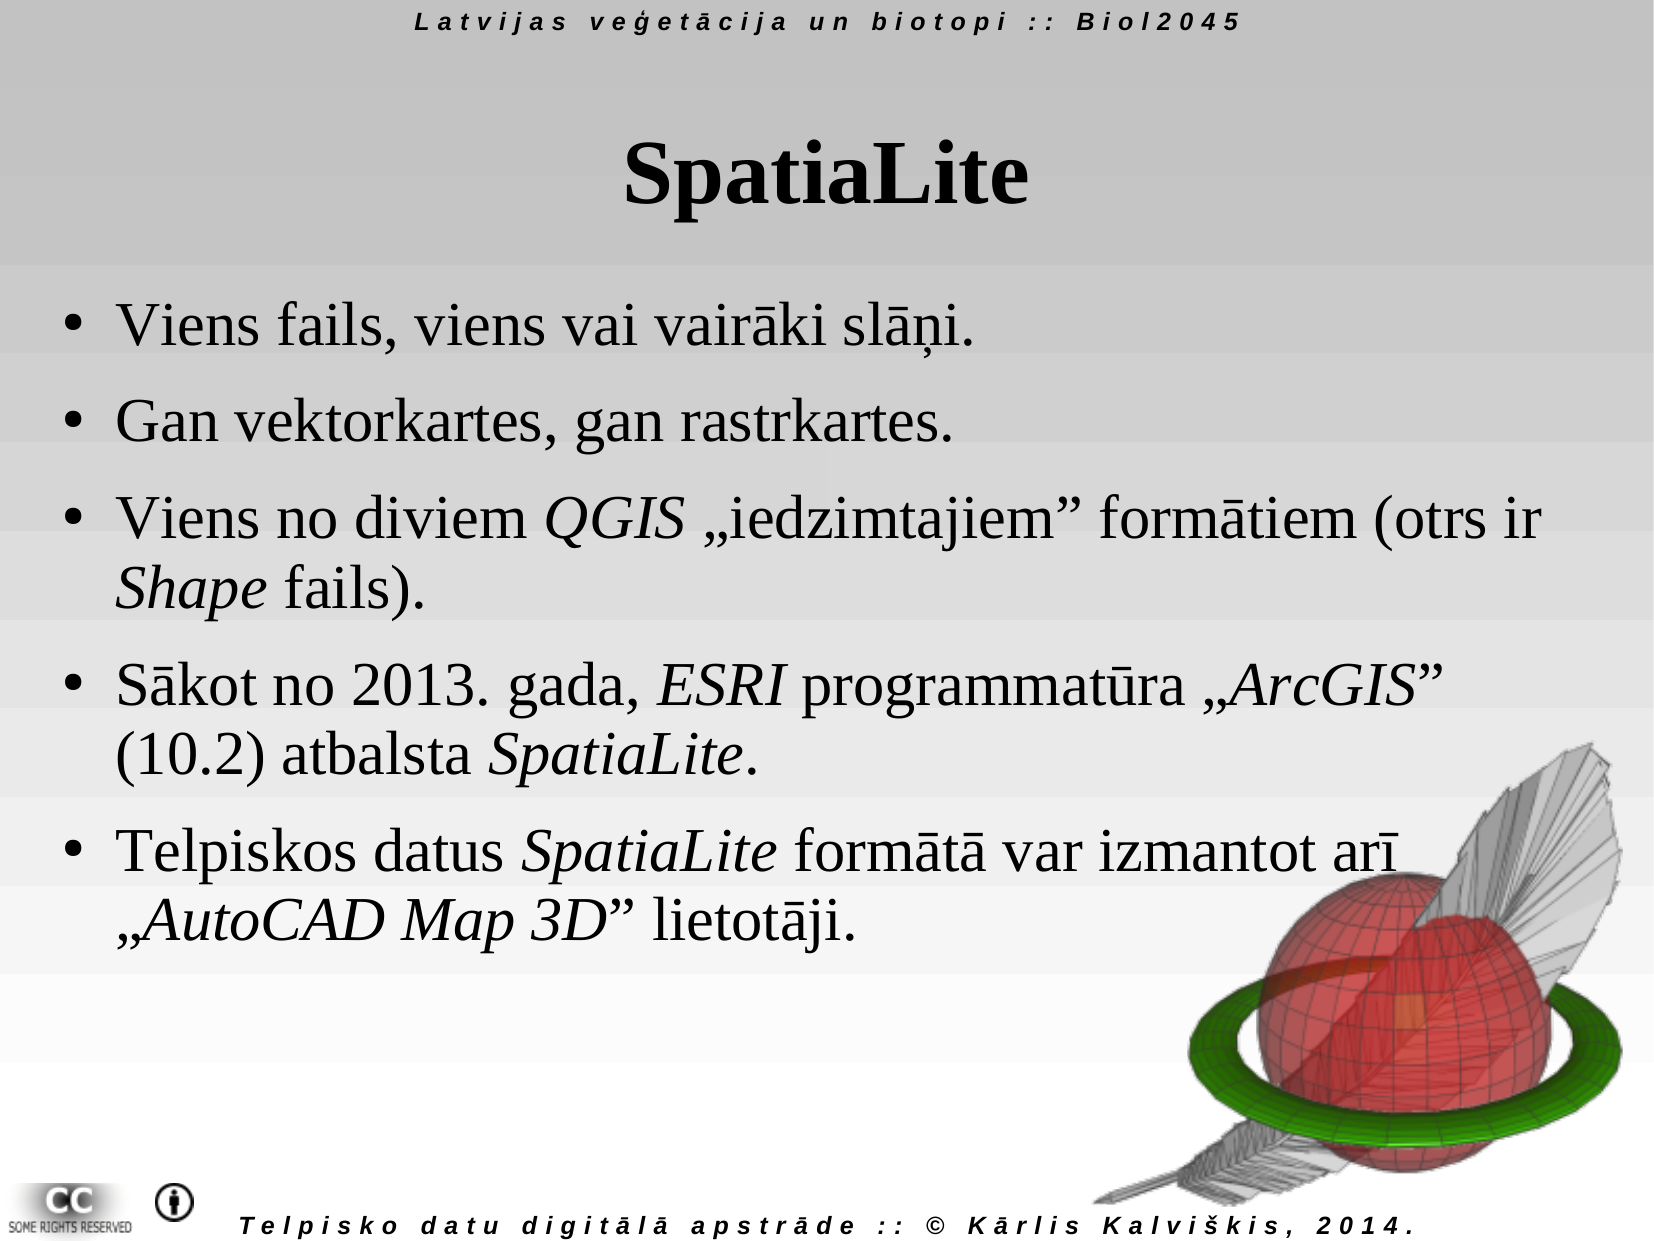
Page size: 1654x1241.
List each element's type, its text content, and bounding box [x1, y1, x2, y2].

list Viens fails, viens vai vairāki slāņi. Gan vektorkartes, gan rastrkartes. Viens no diviem QGIS „iedzimtajiem” formātiem (otrs ir Shape fails). Sākot no 2013. gada, ESRI programmatūra „ArcGIS” (10.2) atbalsta SpatiaLite. Telpiskos datus SpatiaLite formātā var izmantot arī „AutoCAD Map 3D” lietotāji. [44, 289, 1610, 1113]
title SpatiaLite [29, 49, 1625, 296]
picture [0, 0, 1654, 1241]
